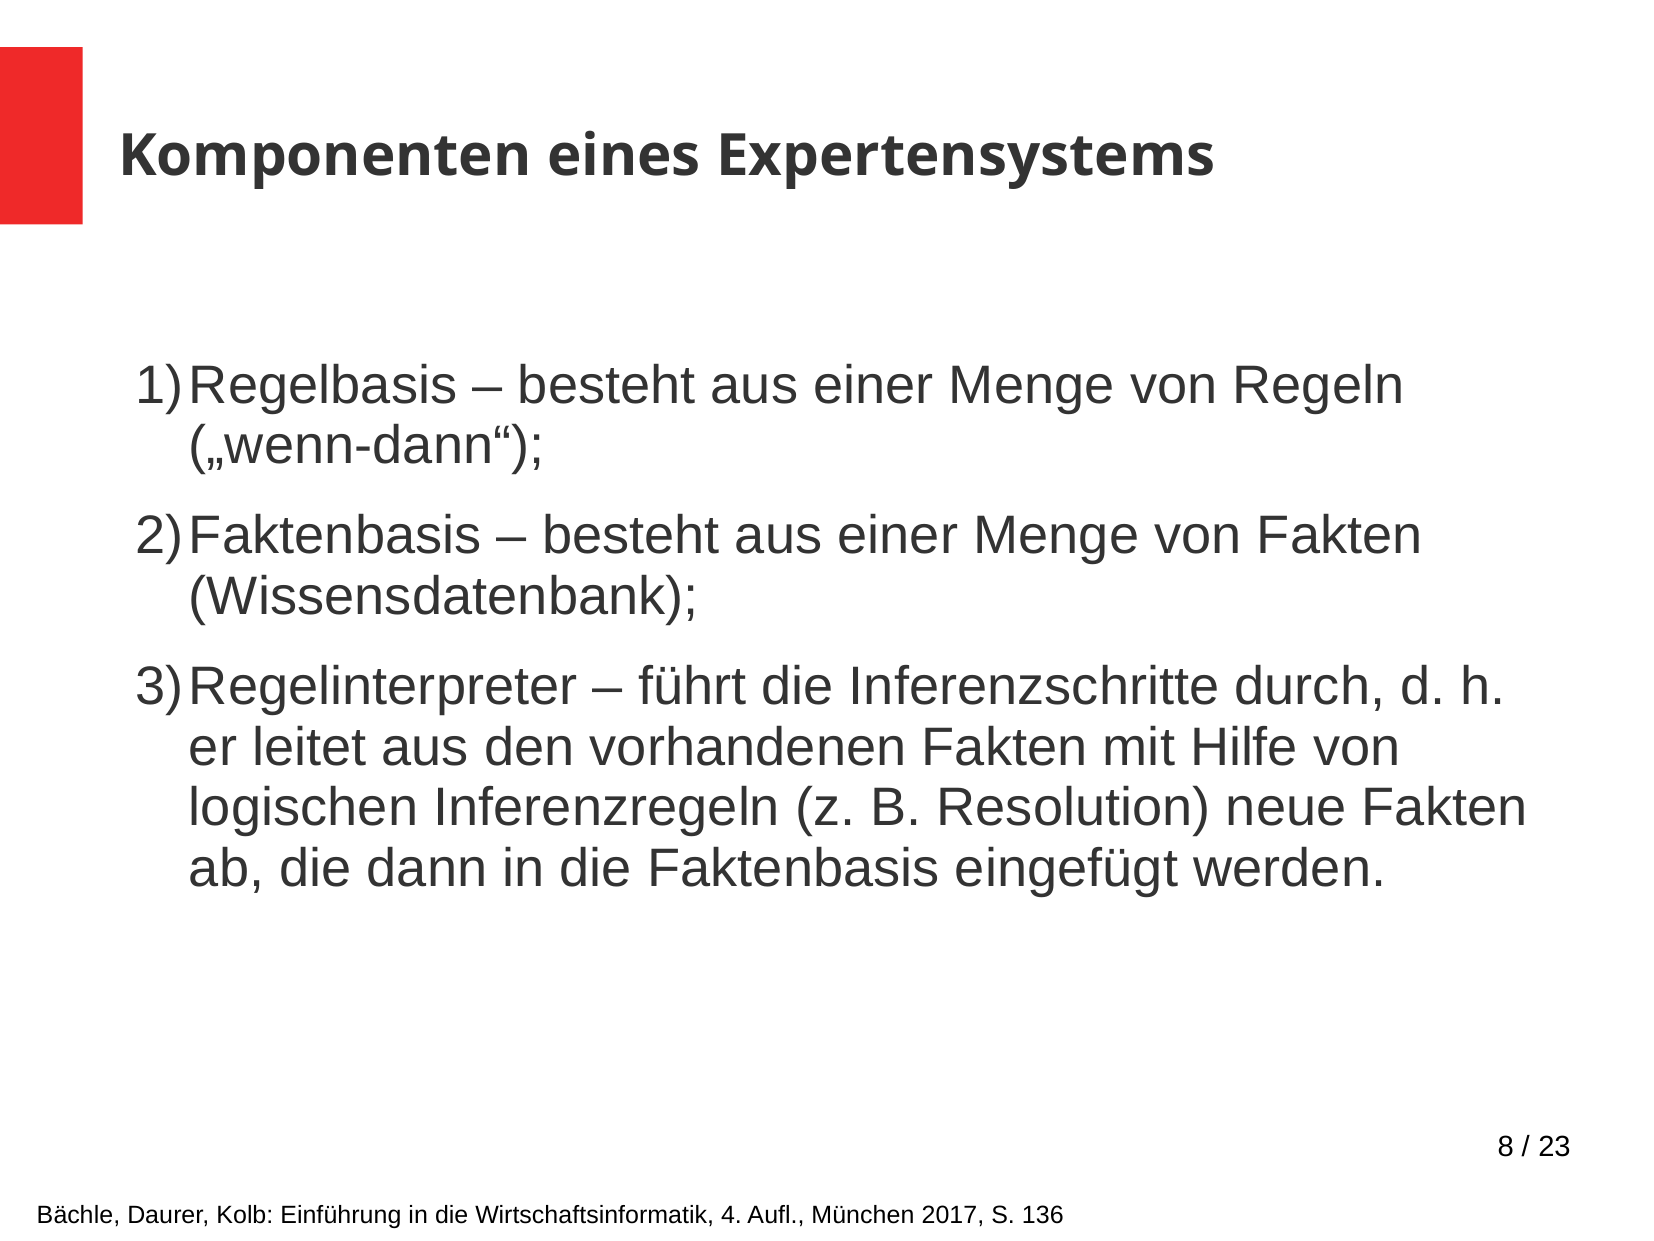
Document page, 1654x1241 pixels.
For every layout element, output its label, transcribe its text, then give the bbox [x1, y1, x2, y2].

title Komponenten eines Expertensystems [118, 49, 1571, 257]
text_box Bächle, Daurer, Kolb: Einführung in die Wirtschaftsinformatik, 4. Aufl., München 2017, S. 136 [21, 1193, 1084, 1237]
list Regelbasis – besteht aus einer Menge von Regeln („wenn-dann“); Faktenbasis – besteht aus einer Menge von Fakten (Wissensdatenbank); Regelinterpreter – führt die Inferenzschritte durch, d. h. er leitet aus den vorhandenen Fakten mit Hilfe von logischen Inferenzregeln (z. B. Resolution) neue Fakten ab, die dann in die Faktenbasis eingefügt werden. [118, 354, 1536, 1074]
